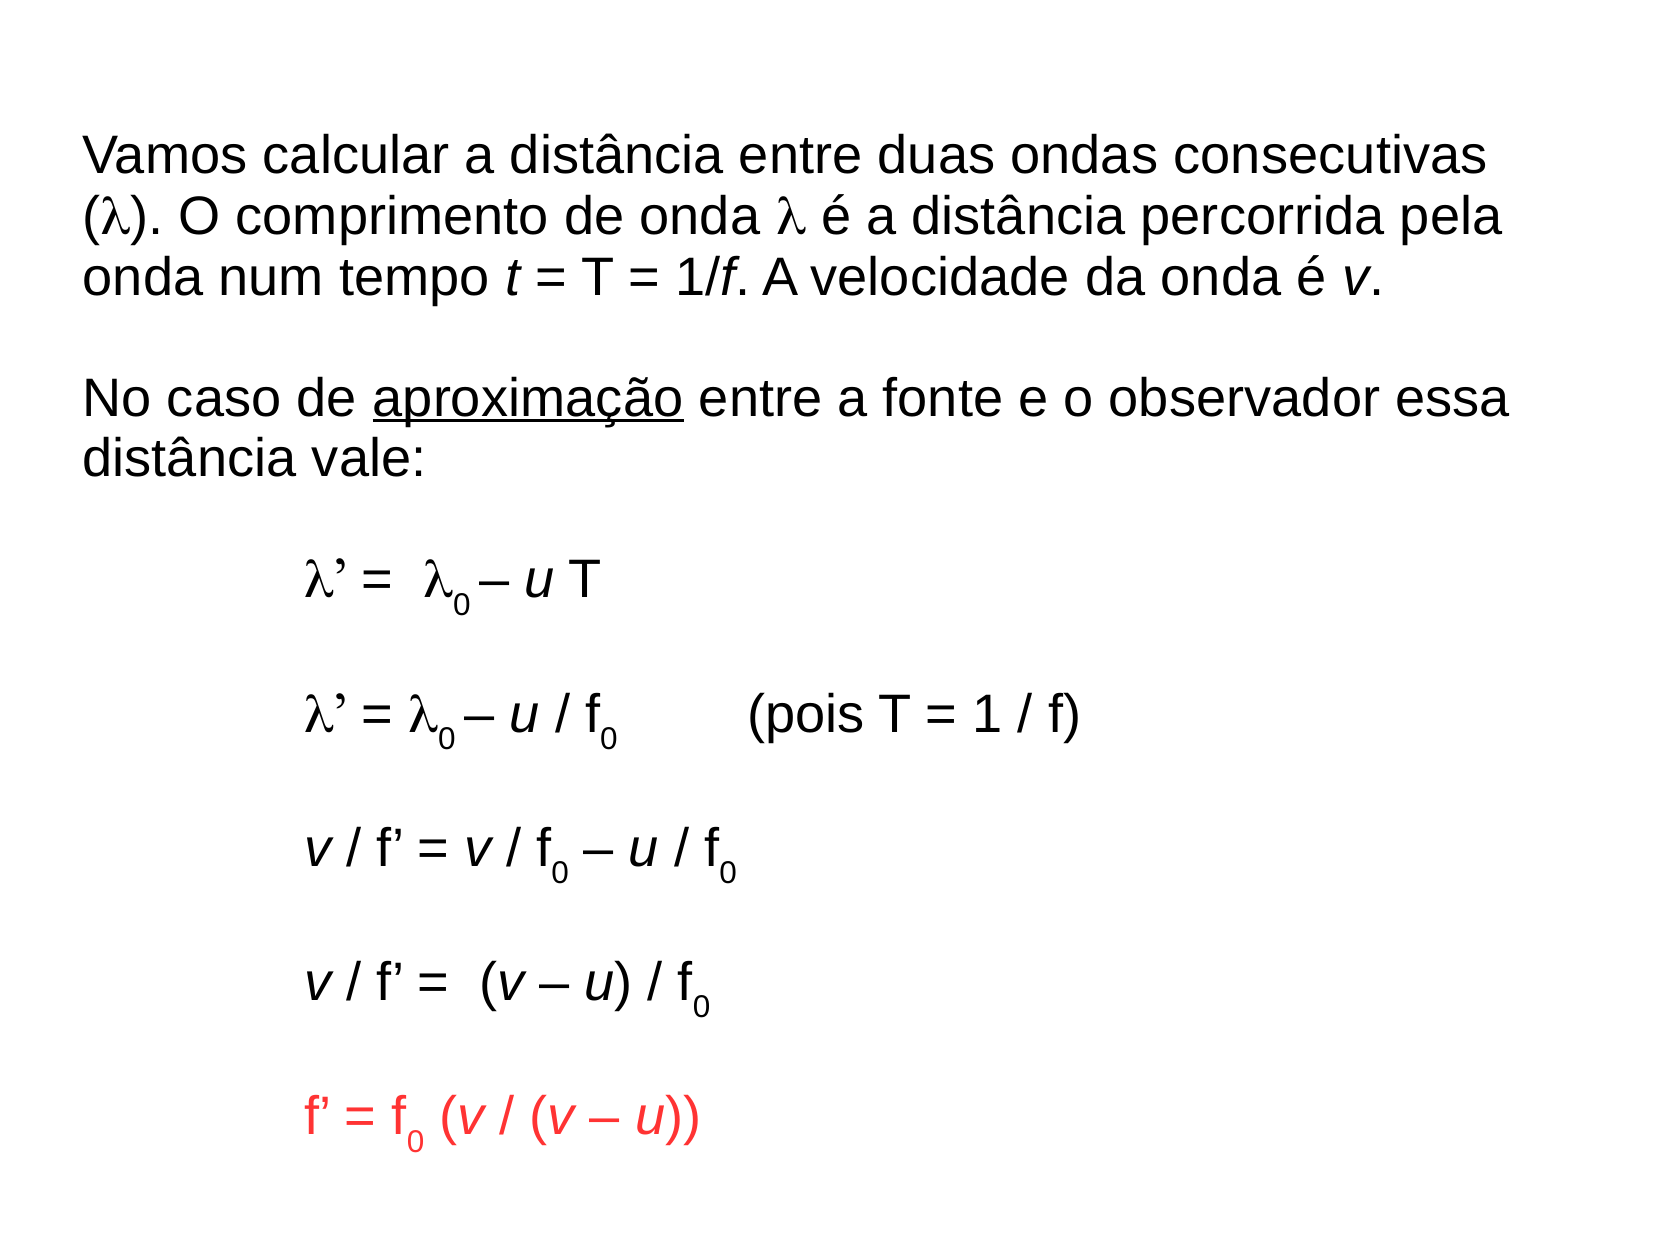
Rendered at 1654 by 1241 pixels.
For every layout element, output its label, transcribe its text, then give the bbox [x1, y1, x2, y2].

subtitle Vamos calcular a distância entre duas ondas consecutivas (l). O comprimento de onda l é a distância percorrida pela onda num tempo t = T = 1/f. A velocidade da onda é v. No caso de aproximação entre a fonte e o observador essa distância vale: l’ = l0 – u T l’ = l0 – u / f0 (pois T = 1 / f) v / f’ = v / f0 – u / f0 v / f’ = (v – u) / f0 f’ = f0 (v / (v – u)) [82, 108, 1571, 1176]
